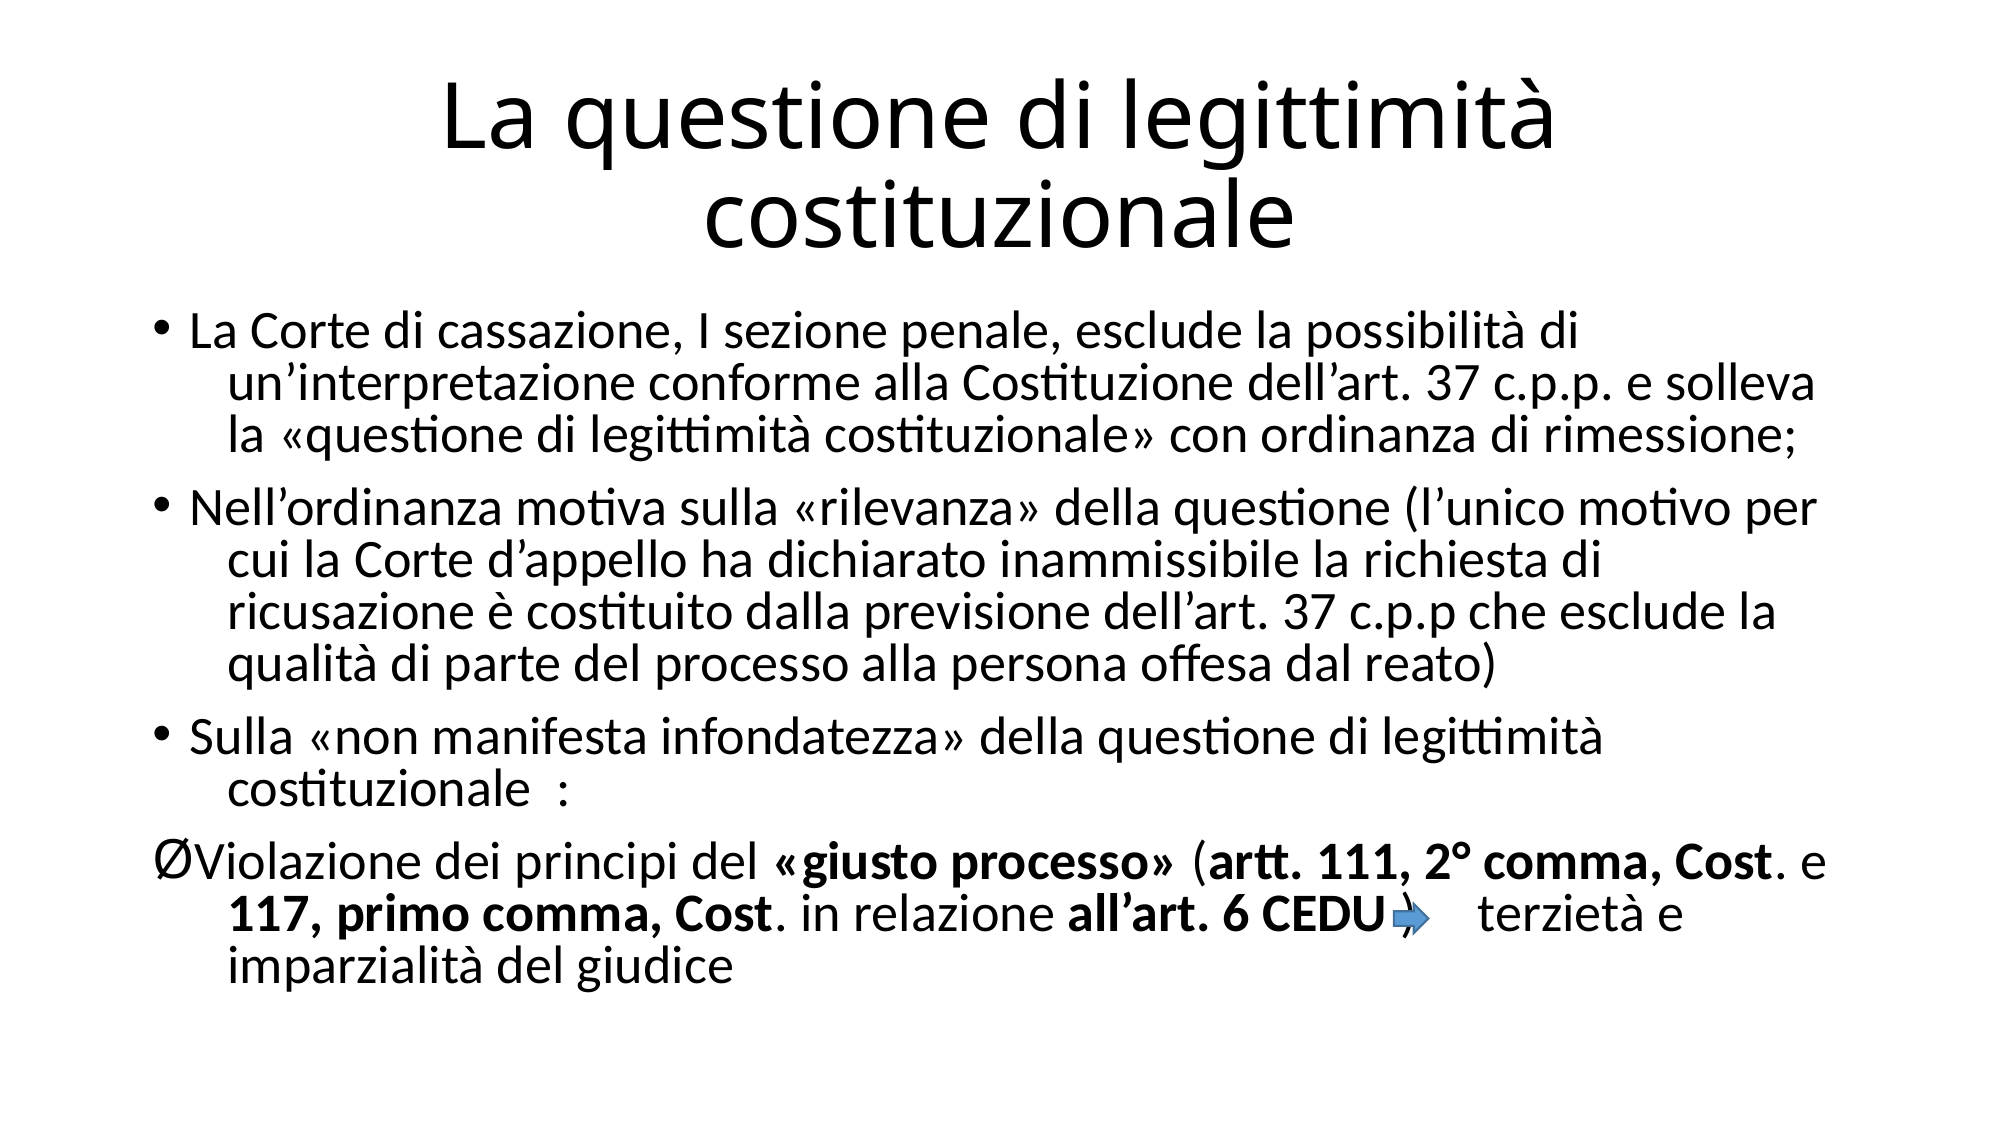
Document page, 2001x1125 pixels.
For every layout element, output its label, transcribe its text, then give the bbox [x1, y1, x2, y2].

title La questione di legittimità costituzionale [137, 59, 1863, 278]
text_box [1393, 903, 1429, 934]
list La Corte di cassazione, I sezione penale, esclude la possibilità di un’interpretazione conforme alla Costituzione dell’art. 37 c.p.p. e solleva la «questione di legittimità costituzionale» con ordinanza di rimessione; Nell’ordinanza motiva sulla «rilevanza» della questione (l’unico motivo per cui la Corte d’appello ha dichiarato inammissibile la richiesta di ricusazione è costituito dalla previsione dell’art. 37 c.p.p che esclude la qualità di parte del processo alla persona offesa dal reato) Sulla «non manifesta infondatezza» della questione di legittimità costituzionale : Violazione dei principi del «giusto processo» (artt. 111, 2° comma, Cost. e 117, primo comma, Cost. in relazione all’art. 6 CEDU ) terzietà e imparzialità del giudice [137, 299, 1863, 1014]
